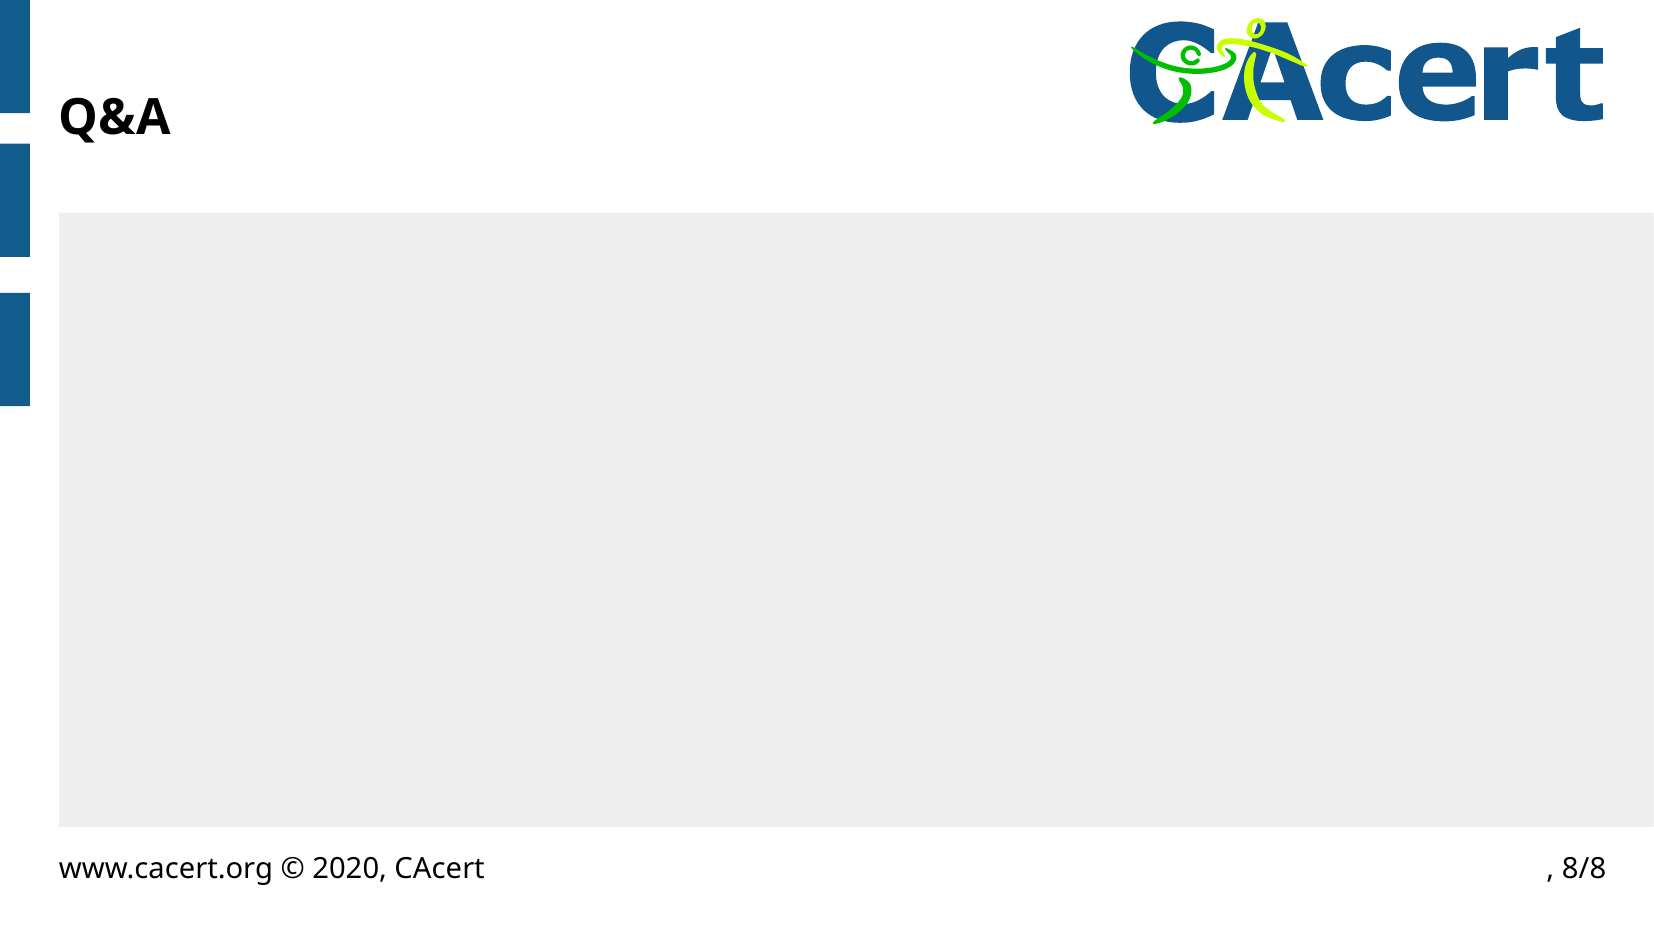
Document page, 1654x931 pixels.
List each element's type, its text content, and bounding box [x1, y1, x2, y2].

title Q&A [59, 37, 1075, 193]
